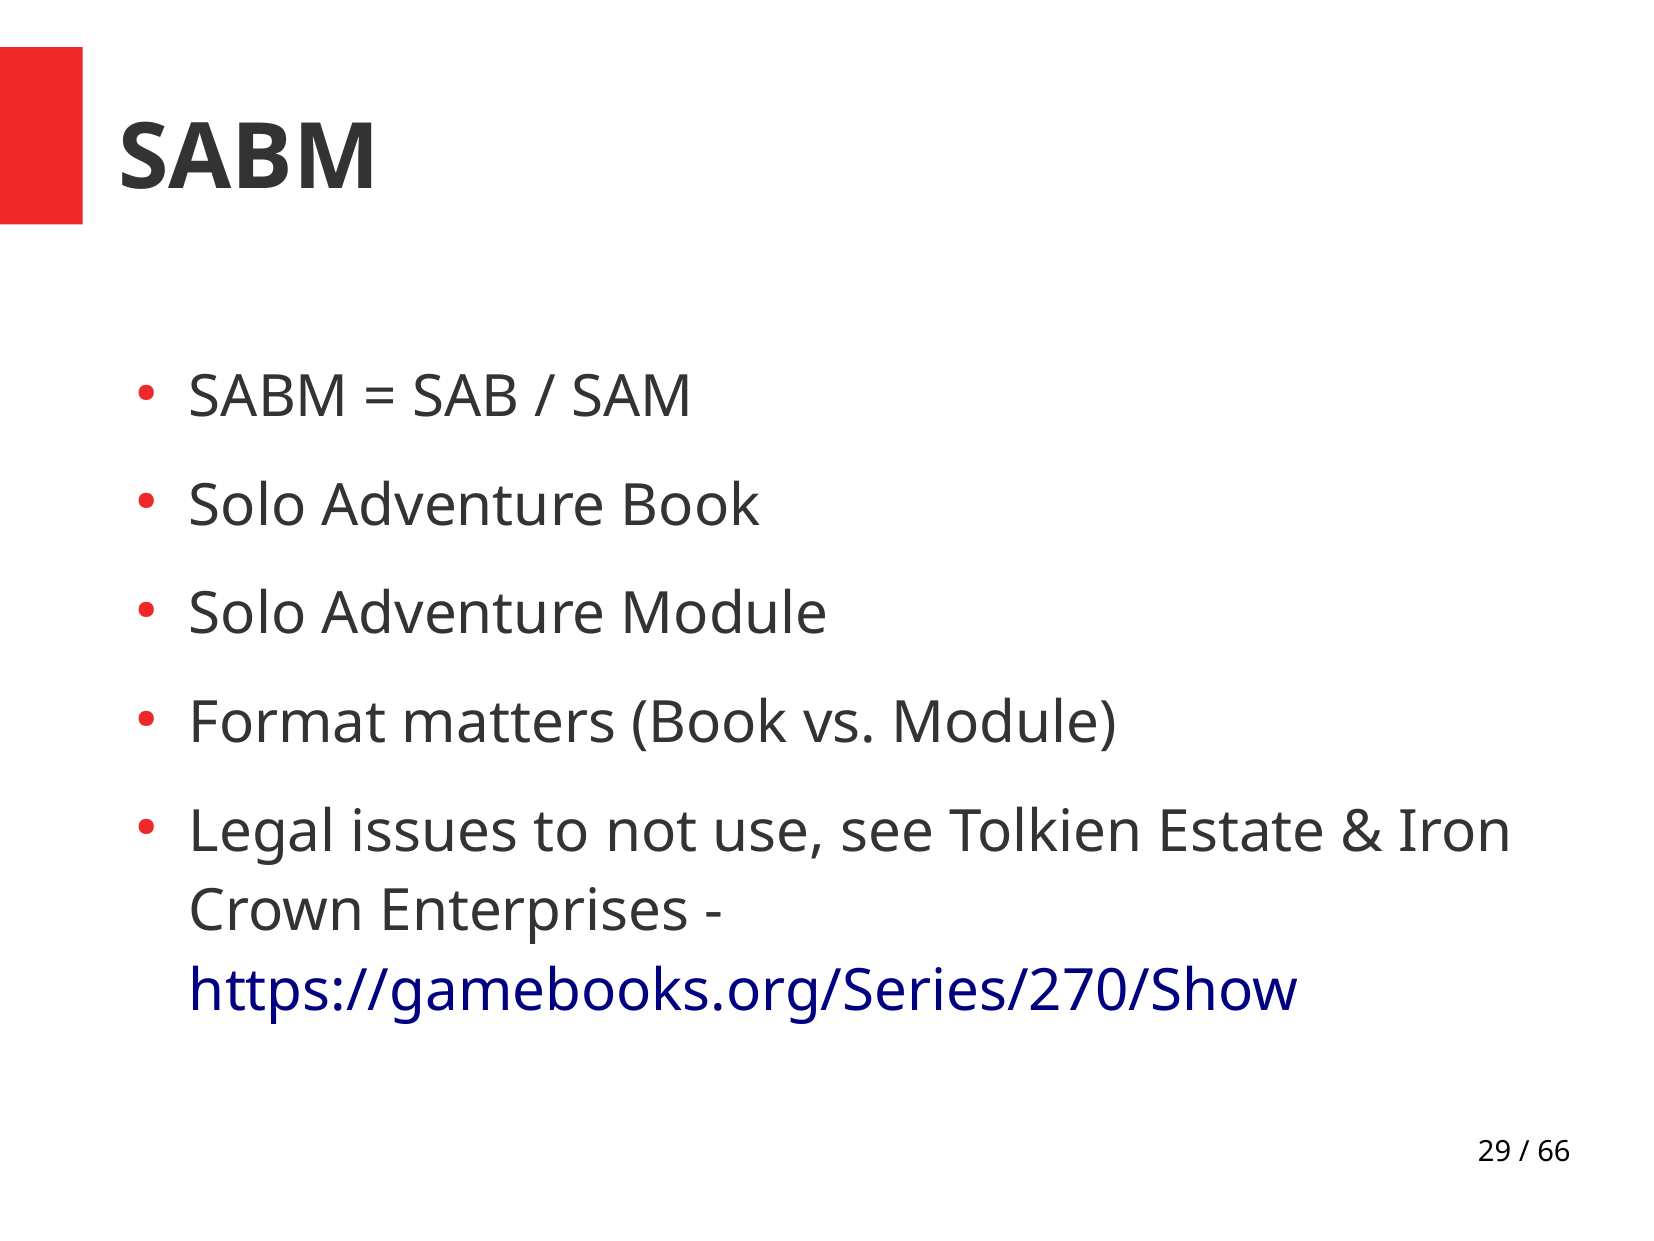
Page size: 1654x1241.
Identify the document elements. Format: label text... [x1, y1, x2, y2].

list SABM = SAB / SAM Solo Adventure Book Solo Adventure Module Format matters (Book vs. Module) Legal issues to not use, see Tolkien Estate & Iron Crown Enterprises - https://gamebooks.org/Series/270/Show [118, 354, 1536, 1074]
title SABM [118, 49, 1571, 257]
